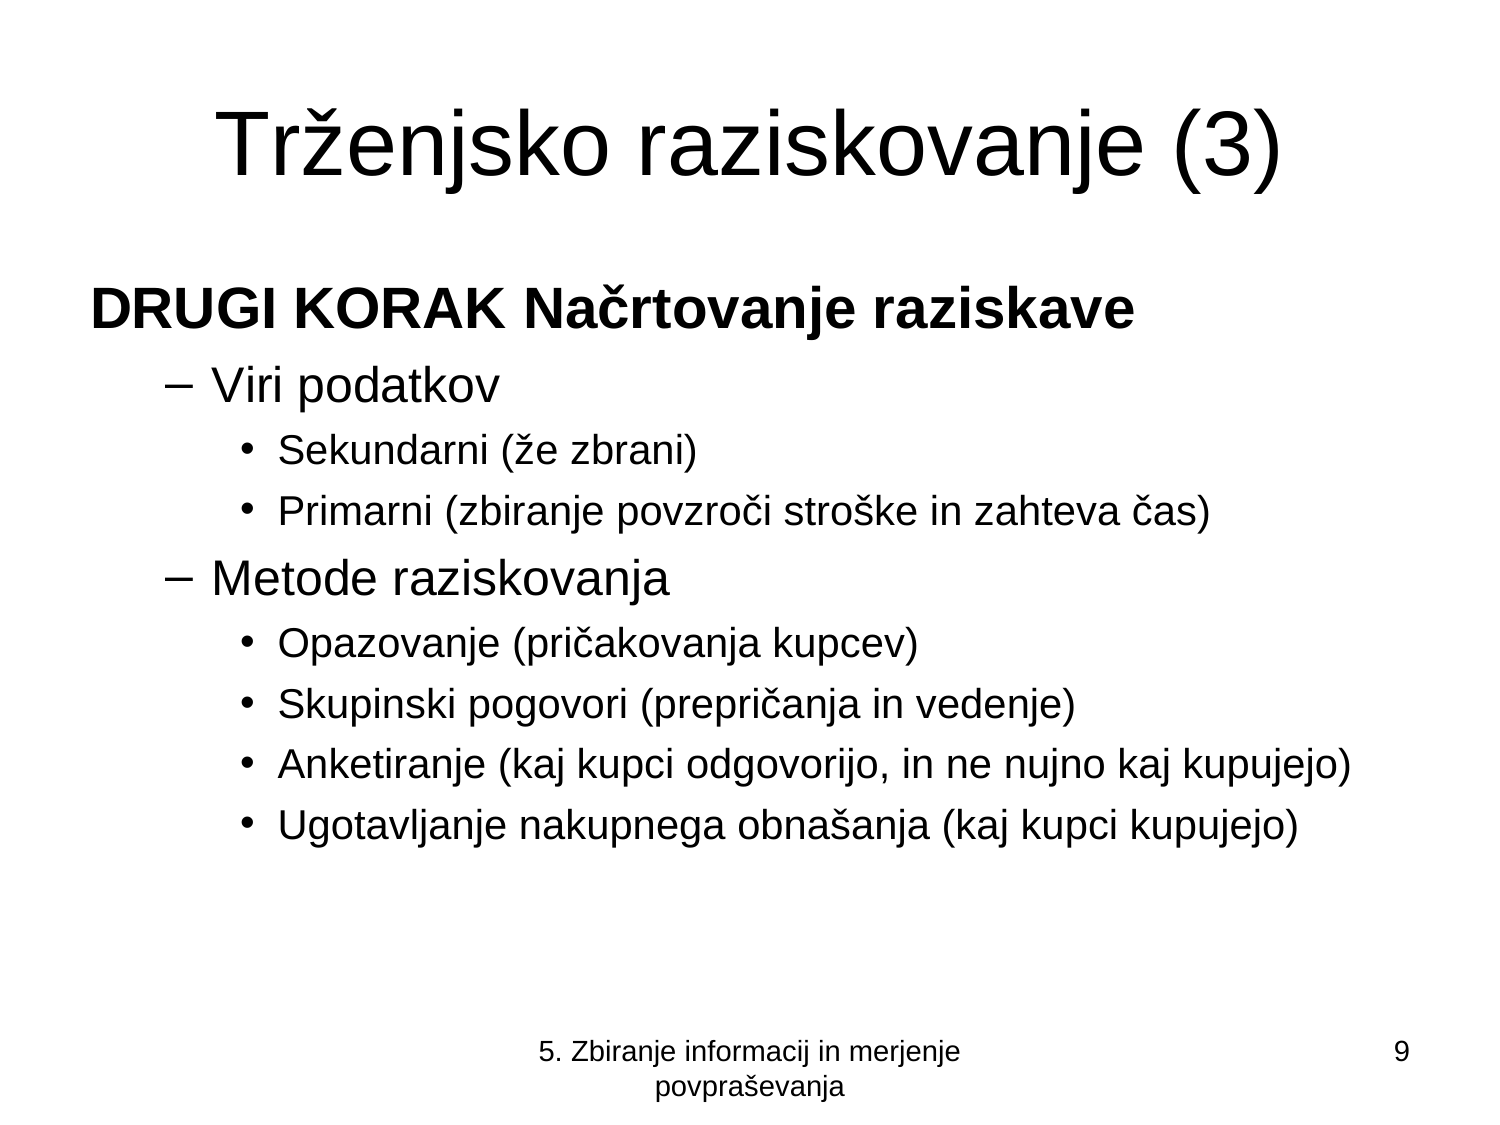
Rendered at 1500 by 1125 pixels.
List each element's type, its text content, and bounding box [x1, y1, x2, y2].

list DRUGI KORAK Načrtovanje raziskave Viri podatkov Sekundarni (že zbrani) Primarni (zbiranje povzroči stroške in zahteva čas) Metode raziskovanja Opazovanje (pričakovanja kupcev) Skupinski pogovori (prepričanja in vedenje) Anketiranje (kaj kupci odgovorijo, in ne nujno kaj kupujejo) Ugotavljanje nakupnega obnašanja (kaj kupci kupujejo) [75, 262, 1426, 1006]
text_box 5. Zbiranje informacij in merjenje povpraševanja [512, 1024, 988, 1103]
title Trženjsko raziskovanje (3) [75, 45, 1426, 233]
text_box <number> [1074, 1024, 1426, 1103]
